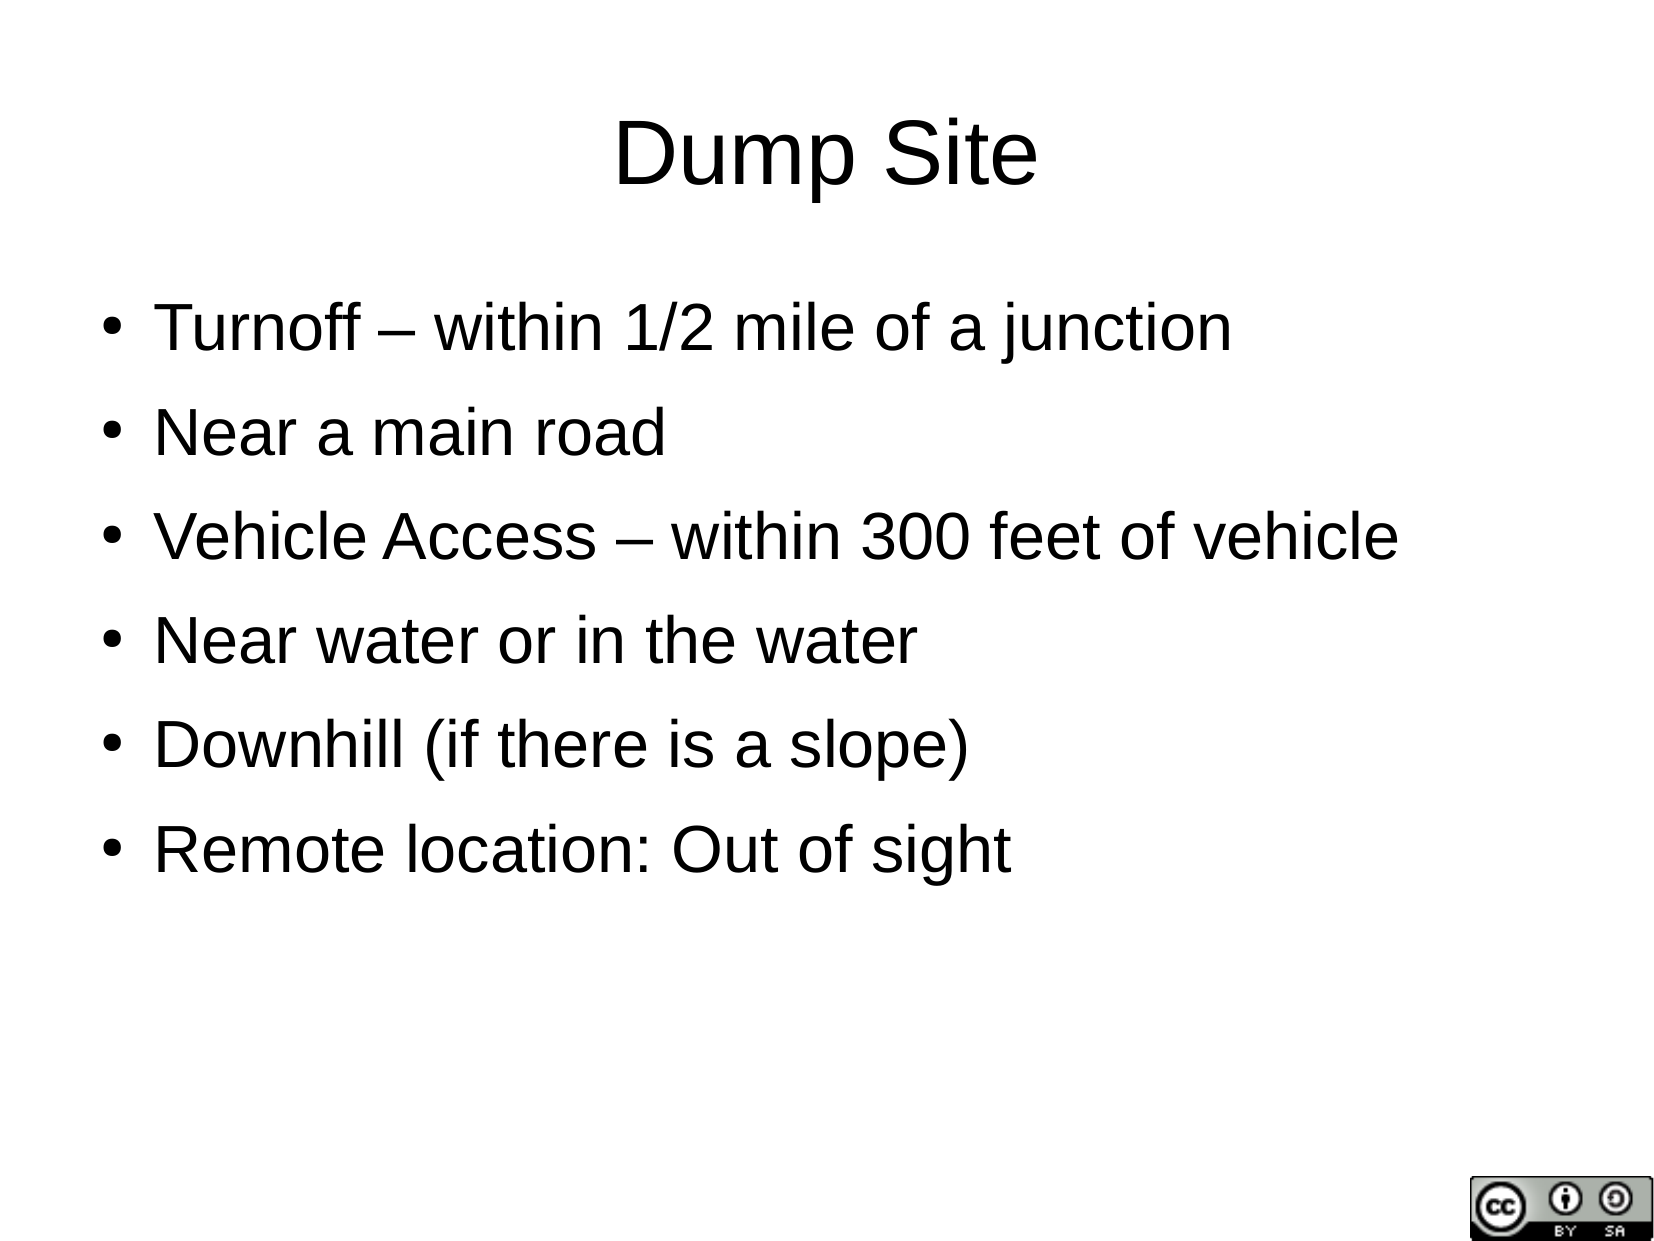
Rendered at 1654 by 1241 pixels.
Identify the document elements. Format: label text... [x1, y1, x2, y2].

list Turnoff – within 1/2 mile of a junction Near a main road Vehicle Access – within 300 feet of vehicle Near water or in the water Downhill (if there is a slope) Remote location: Out of sight [82, 290, 1571, 1010]
title Dump Site [82, 49, 1571, 257]
picture [1470, 1176, 1654, 1241]
